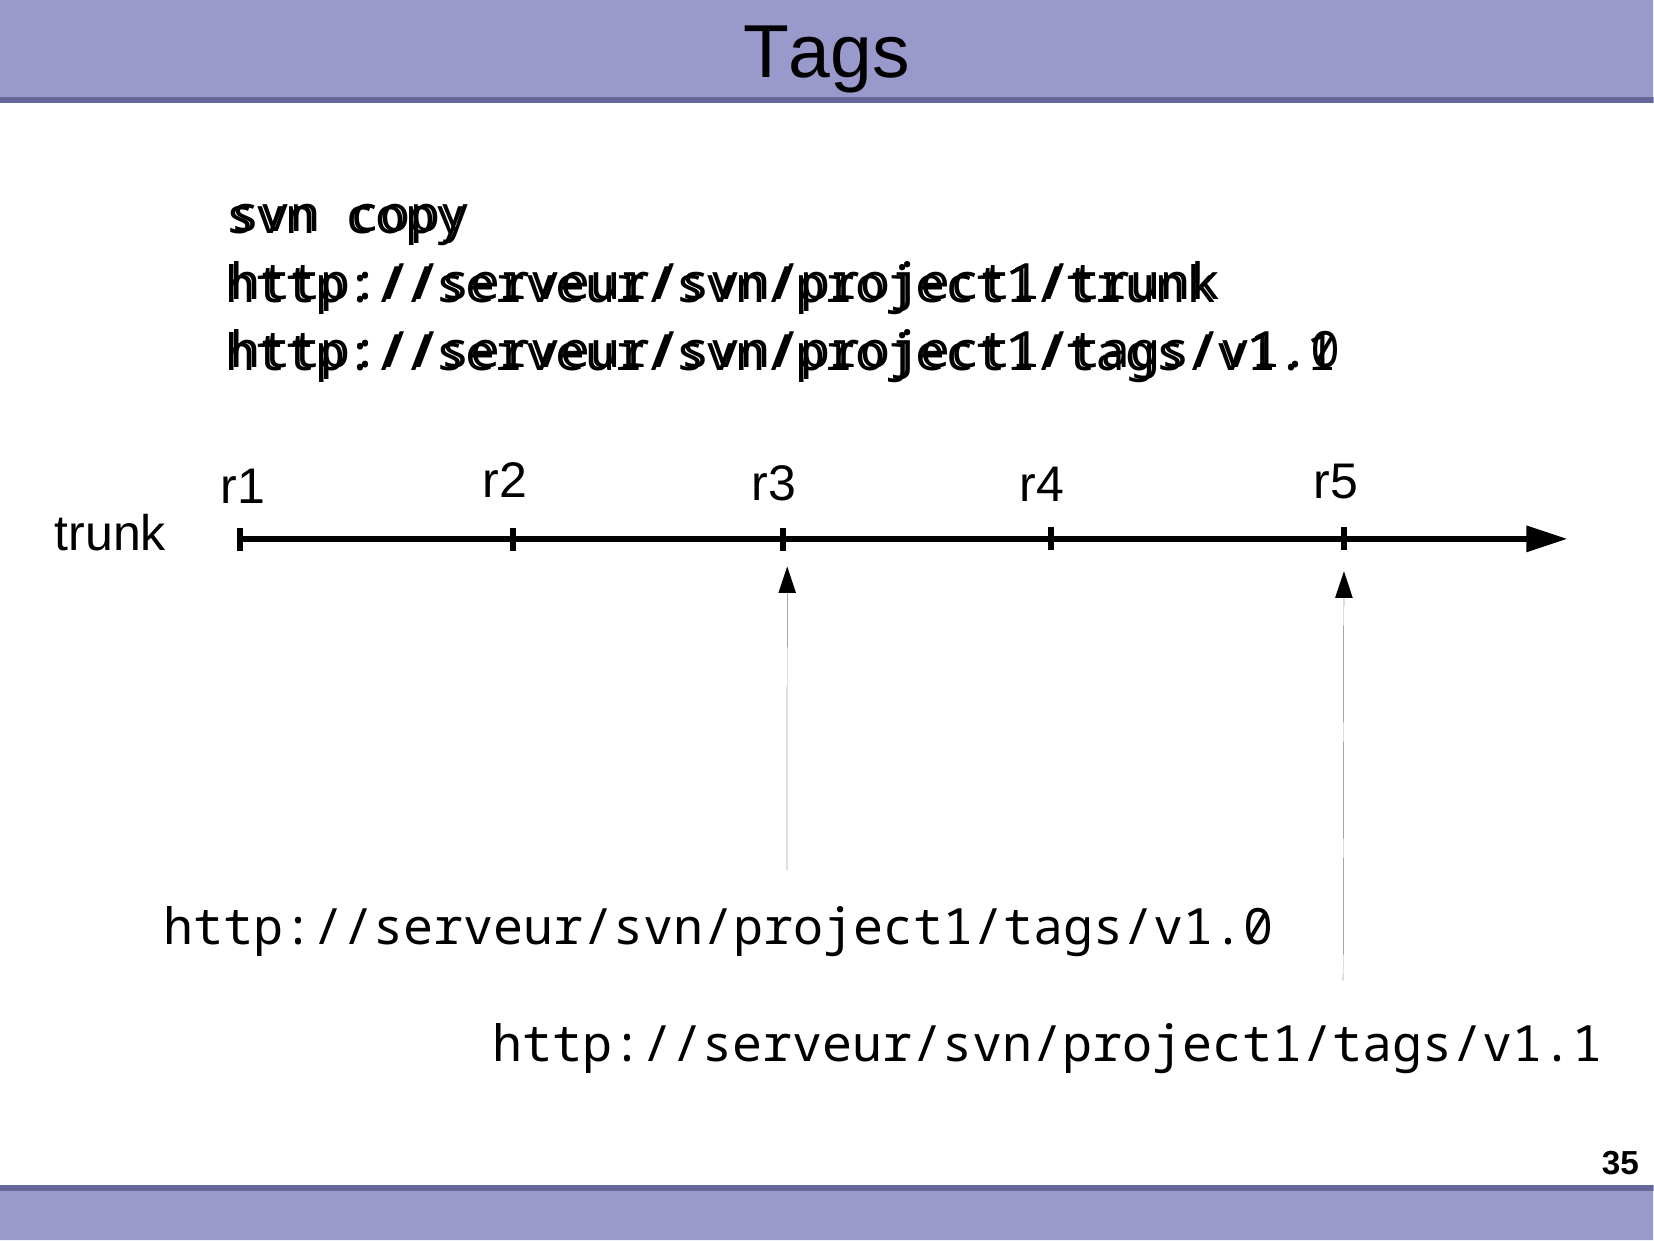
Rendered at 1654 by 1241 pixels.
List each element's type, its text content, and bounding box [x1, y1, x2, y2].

text_box http://serveur/svn/project1/tags/v1.0 [163, 890, 1294, 949]
text_box r3 [751, 455, 815, 518]
text_box http://serveur/svn/project1/tags/v1.1 [492, 1008, 1623, 1067]
text_box svn copy http://serveur/svn/project1/trunk http://serveur/svn/project1/tags/v1.1 [225, 180, 1448, 355]
text_box r5 [1313, 453, 1377, 516]
title Tags [0, 4, 1654, 98]
text_box svn copy http://serveur/svn/project1/trunk http://serveur/svn/project1/tags/v1.0 [230, 177, 1452, 352]
text_box r4 [1019, 456, 1083, 519]
text_box r1 [220, 458, 283, 523]
text_box r2 [483, 452, 546, 515]
text_box trunk [54, 505, 205, 568]
